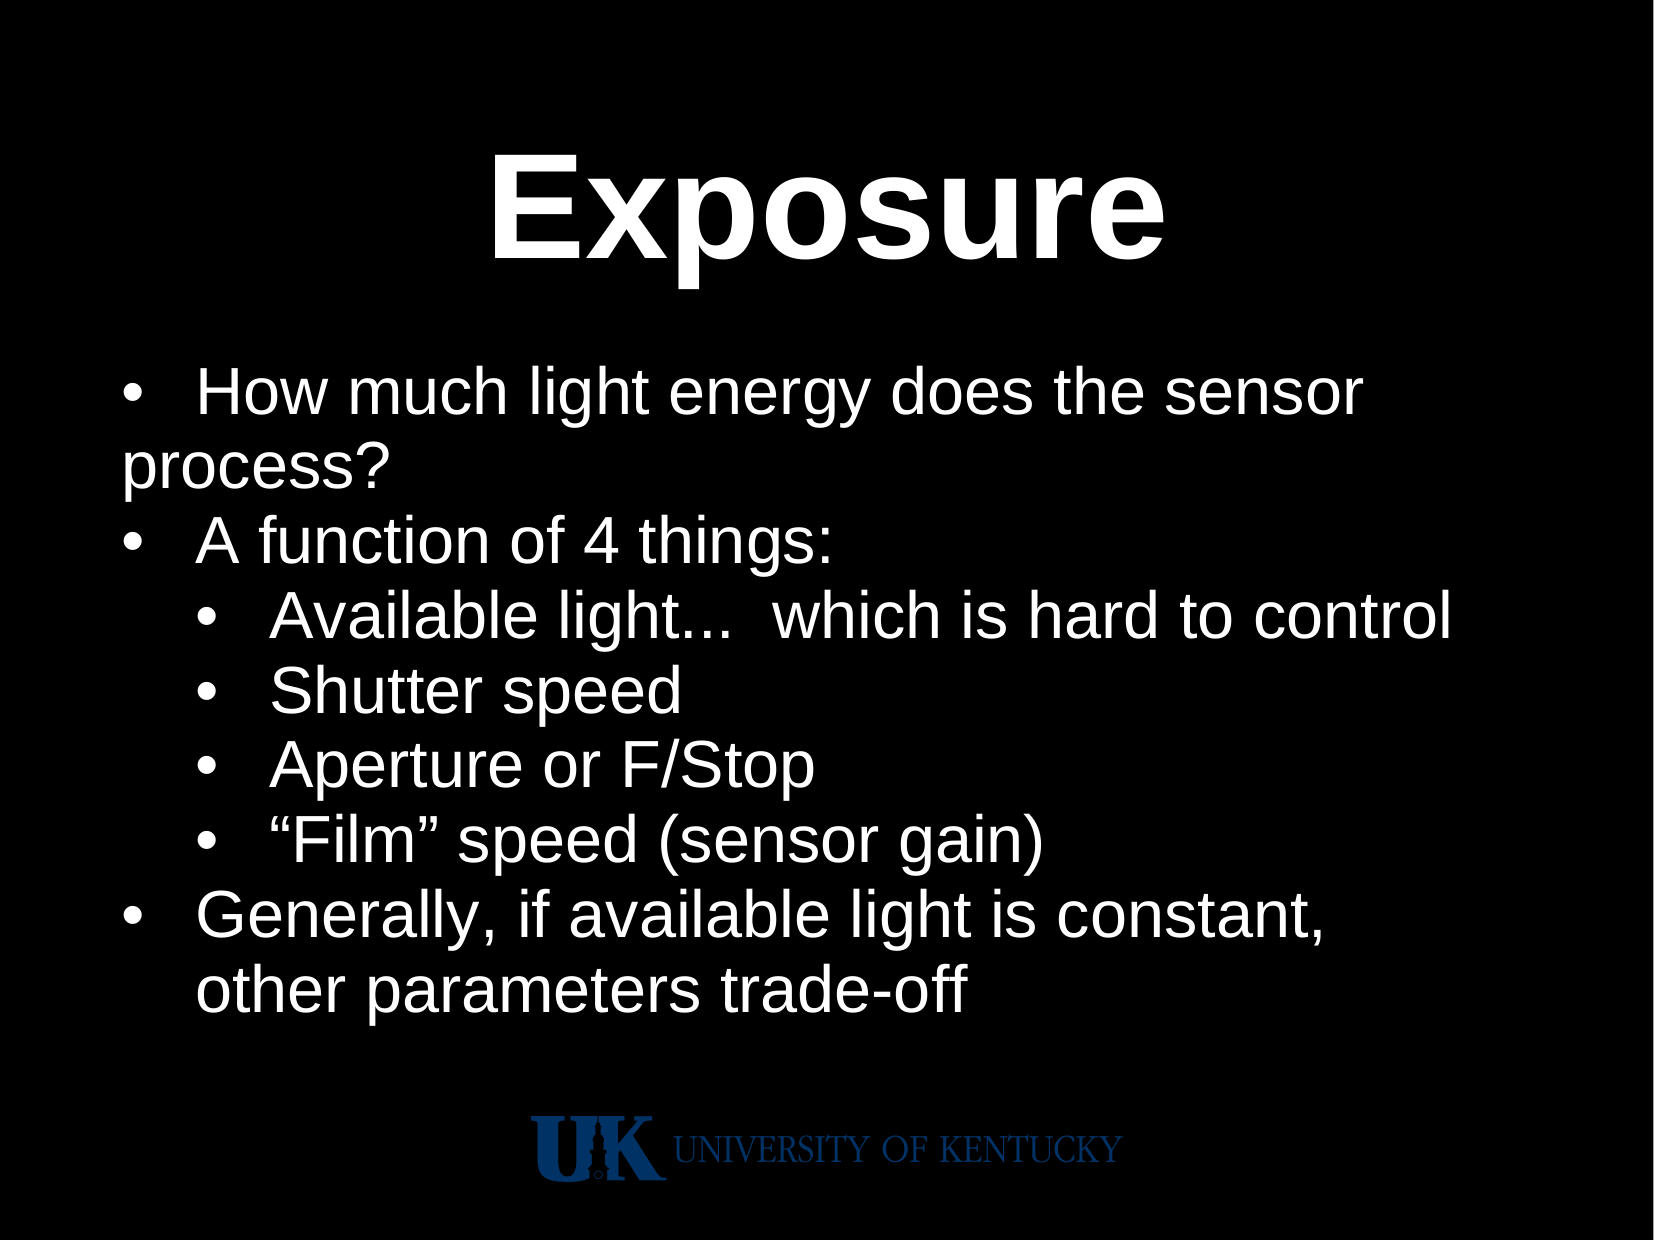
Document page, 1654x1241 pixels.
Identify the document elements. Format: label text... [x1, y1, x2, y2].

picture [531, 1116, 1123, 1182]
title Exposure [121, 102, 1534, 311]
subtitle • How much light energy does the sensor process? • A function of 4 things: • Available light... which is hard to control • Shutter speed • Aperture or F/Stop • “Film” speed (sensor gain) • Generally, if available light is constant, other parameters trade-off [121, 344, 1534, 1127]
